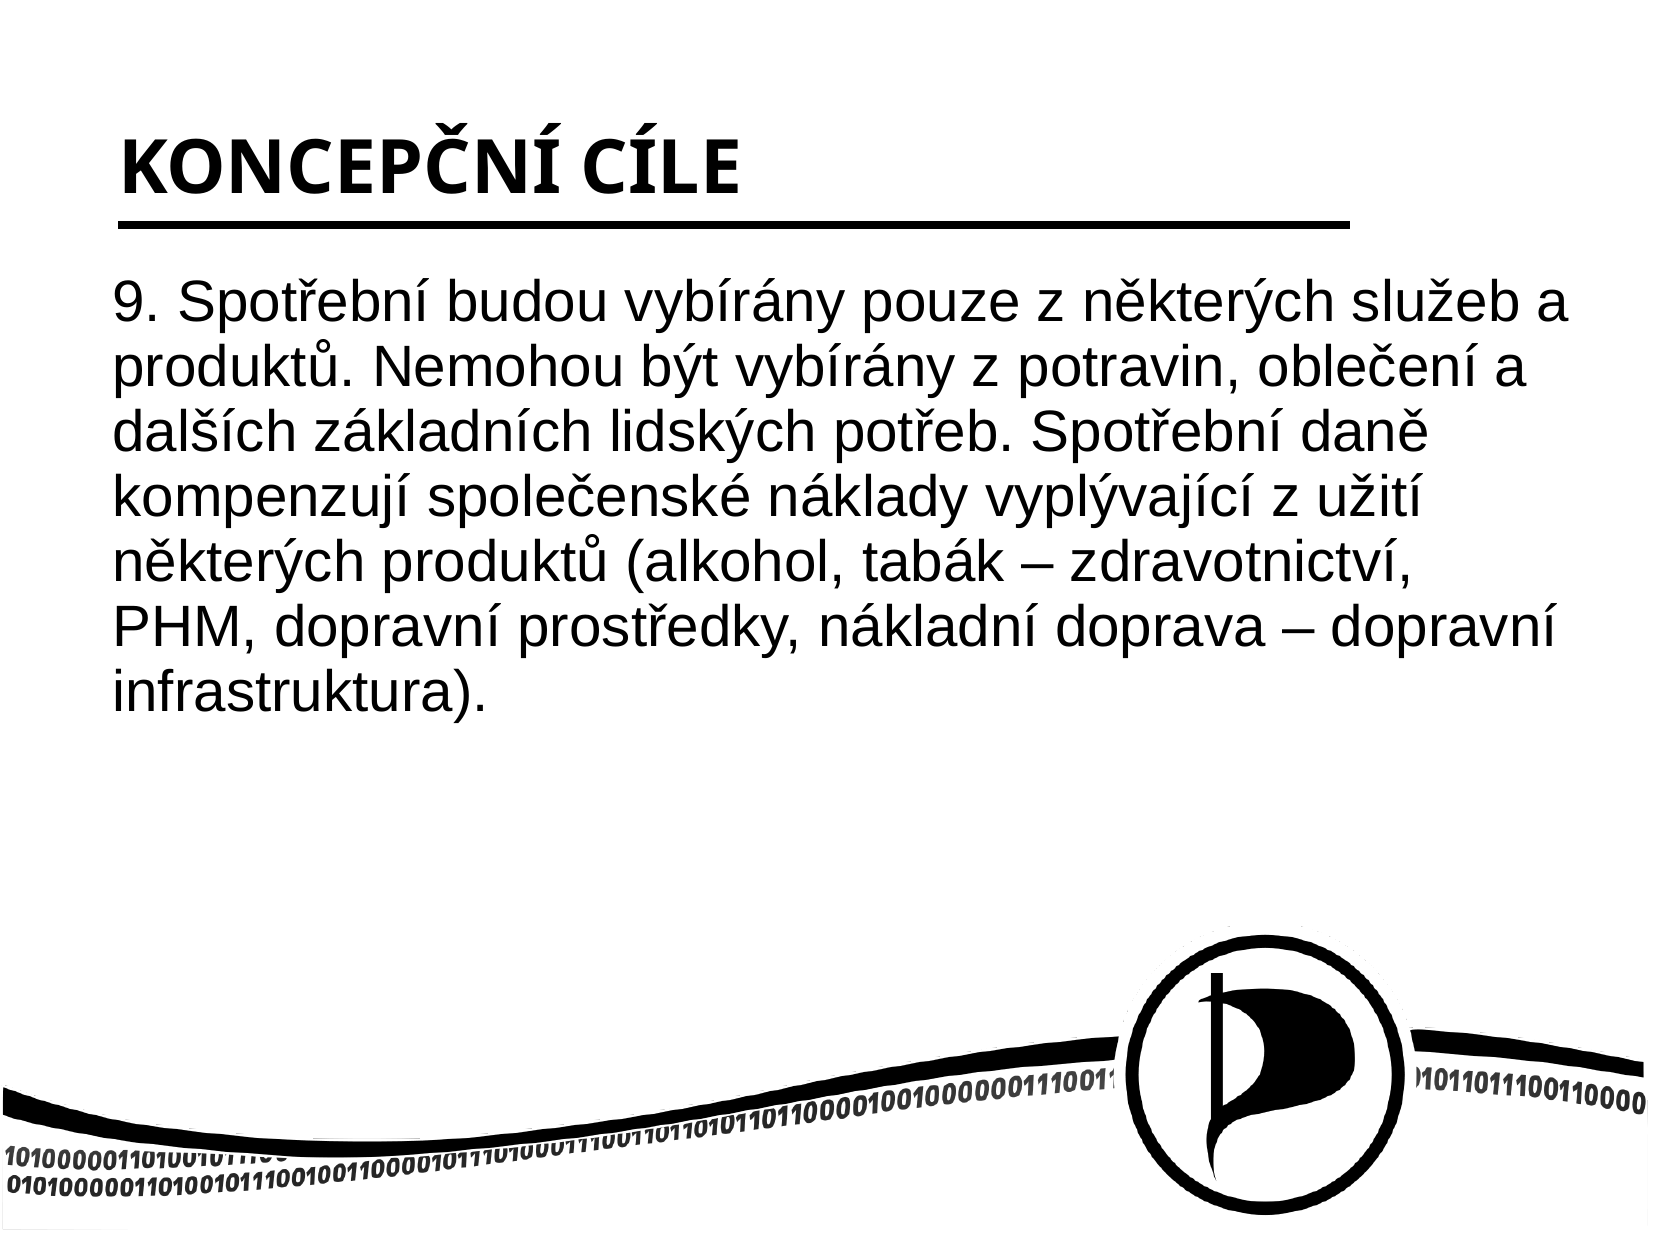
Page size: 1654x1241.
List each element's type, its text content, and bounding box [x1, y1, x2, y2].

title KONCEPČNÍ CÍLE [118, 22, 1576, 216]
list 9. Spotřební budou vybírány pouze z některých služeb a produktů. Nemohou být vybírány z potravin, oblečení a dalších základních lidských potřeb. Spotřební daně kompenzují společenské náklady vyplývající z užití některých produktů (alkohol, tabák – zdravotnictví, PHM, dopravní prostředky, nákladní doprava – dopravní infrastruktura). [112, 268, 1576, 1088]
picture [0, 922, 1648, 1230]
